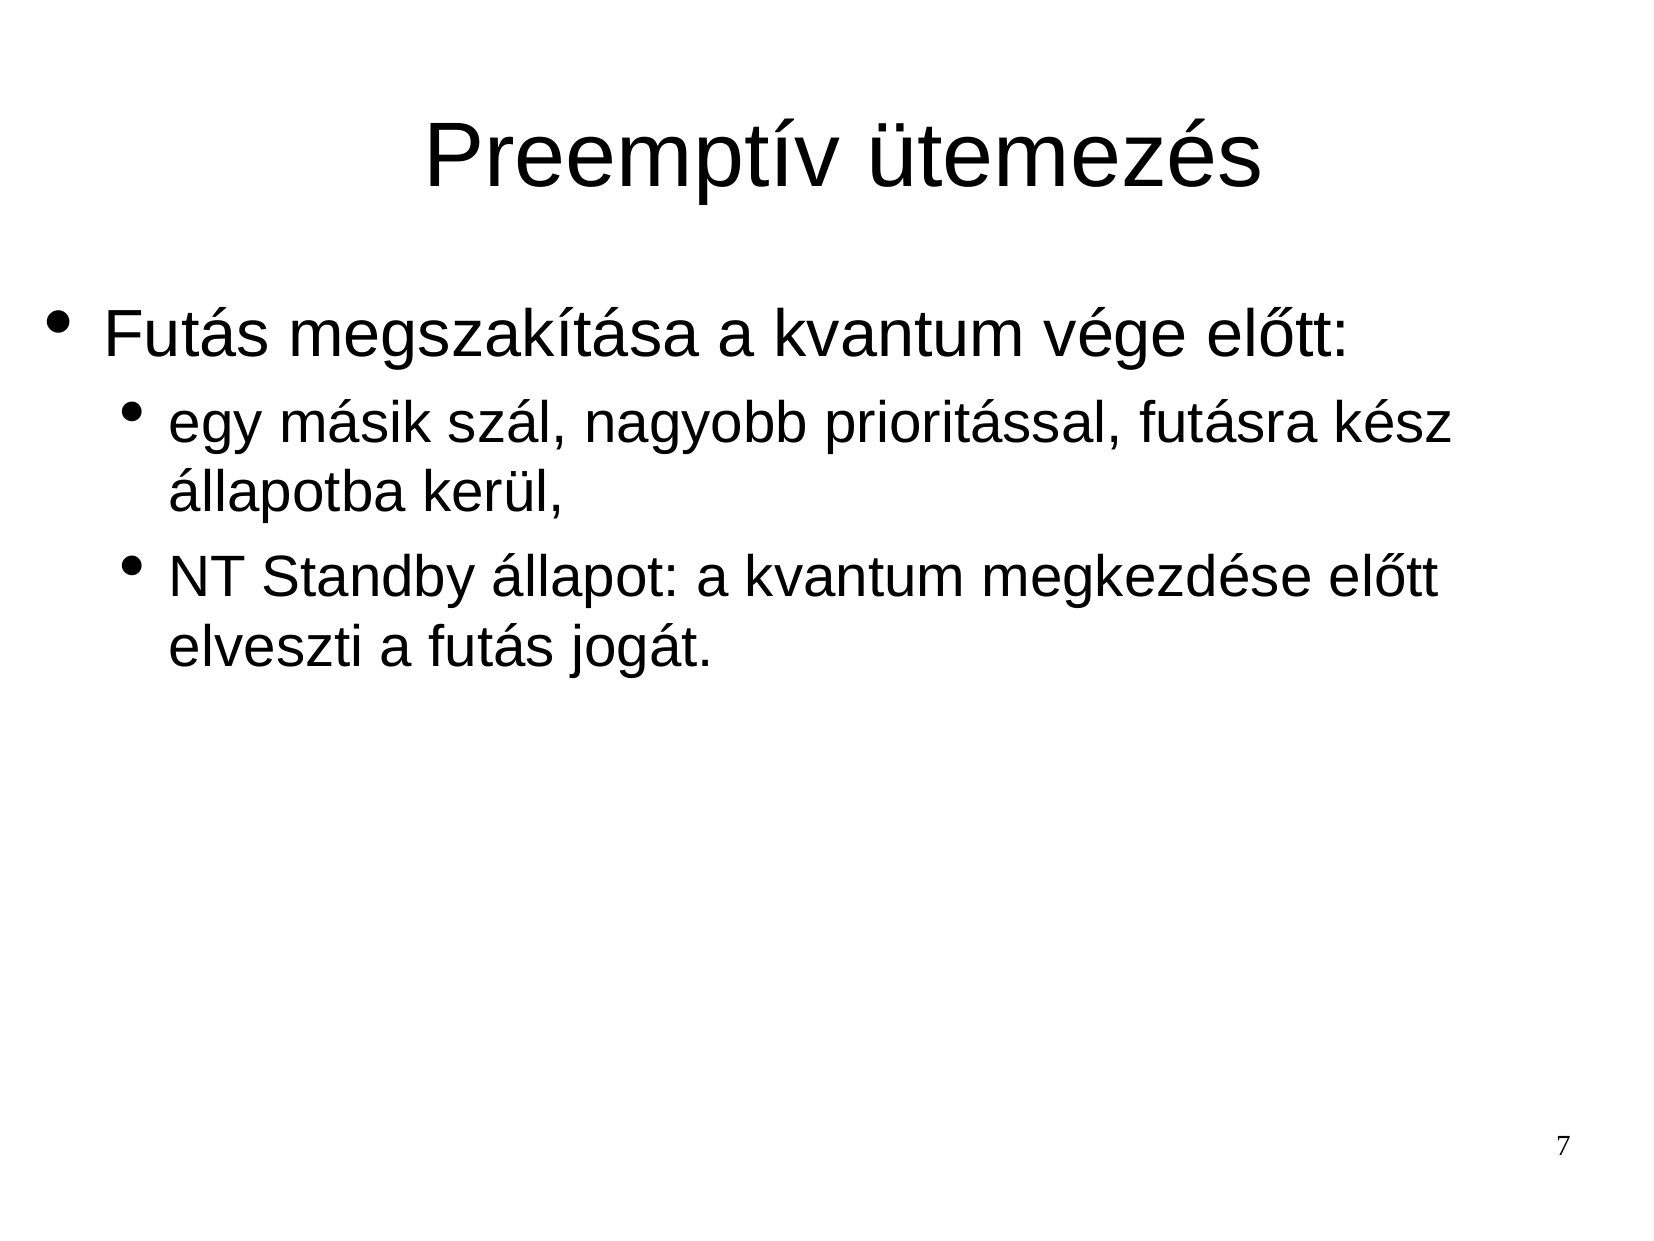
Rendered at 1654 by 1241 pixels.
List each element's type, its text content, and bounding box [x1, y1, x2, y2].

title Preemptív ütemezés [123, 46, 1530, 254]
list Futás megszakítása a kvantum vége előtt: egy másik szál, nagyobb prioritással, futásra kész állapotba kerül, NT Standby állapot: a kvantum megkezdése előtt elveszti a futás jogát. [32, 281, 1595, 1167]
